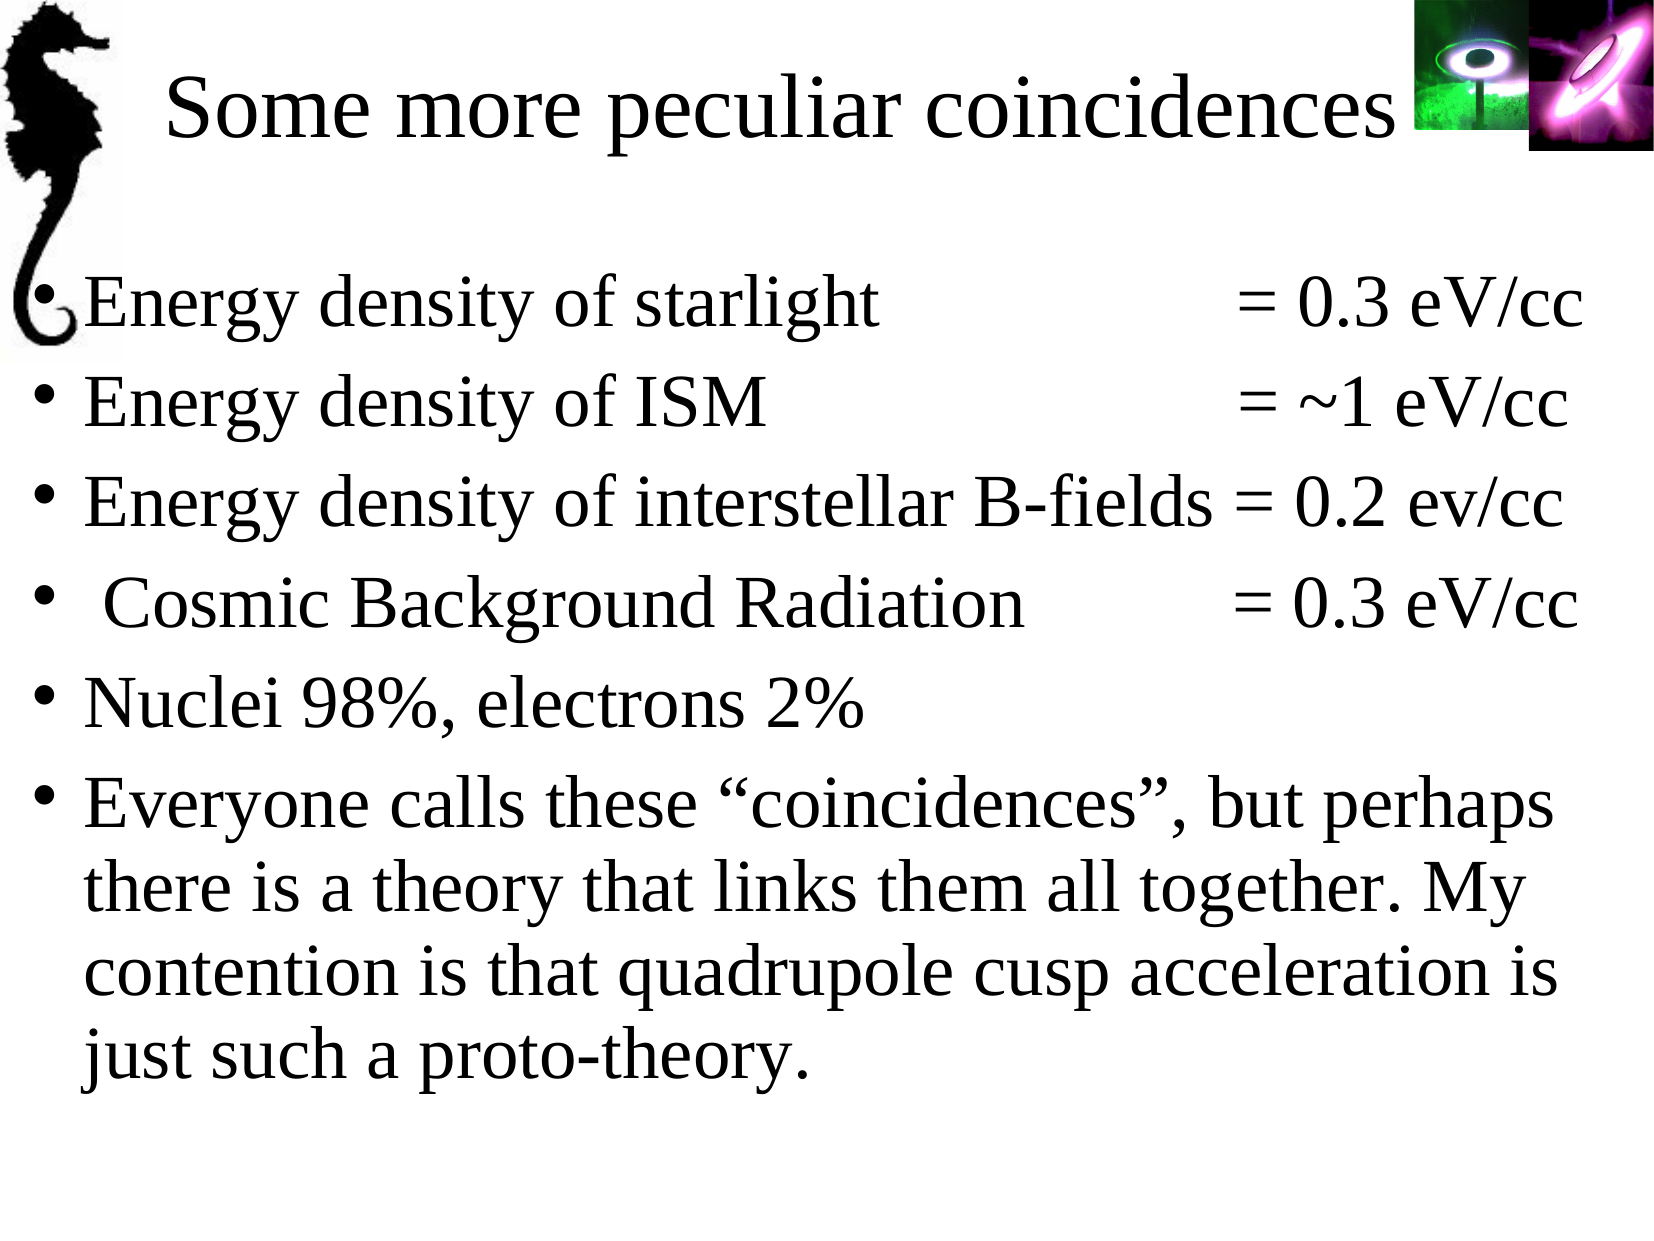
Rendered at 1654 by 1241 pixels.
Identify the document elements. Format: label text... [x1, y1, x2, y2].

picture [0, 0, 123, 251]
title Some more peculiar coincidences [79, 3, 1485, 210]
picture [1414, 0, 1654, 151]
list Energy density of starlight = 0.3 eV/cc Energy density of ISM = ~1 eV/cc Energy density of interstellar B-fields = 0.2 ev/cc Cosmic Background Radiation = 0.3 eV/cc Nuclei 98%, electrons 2% Everyone calls these “coincidences”, but perhaps there is a theory that links them all together. My contention is that quadrupole cusp acceleration is just such a proto-theory. [0, 251, 1654, 1241]
